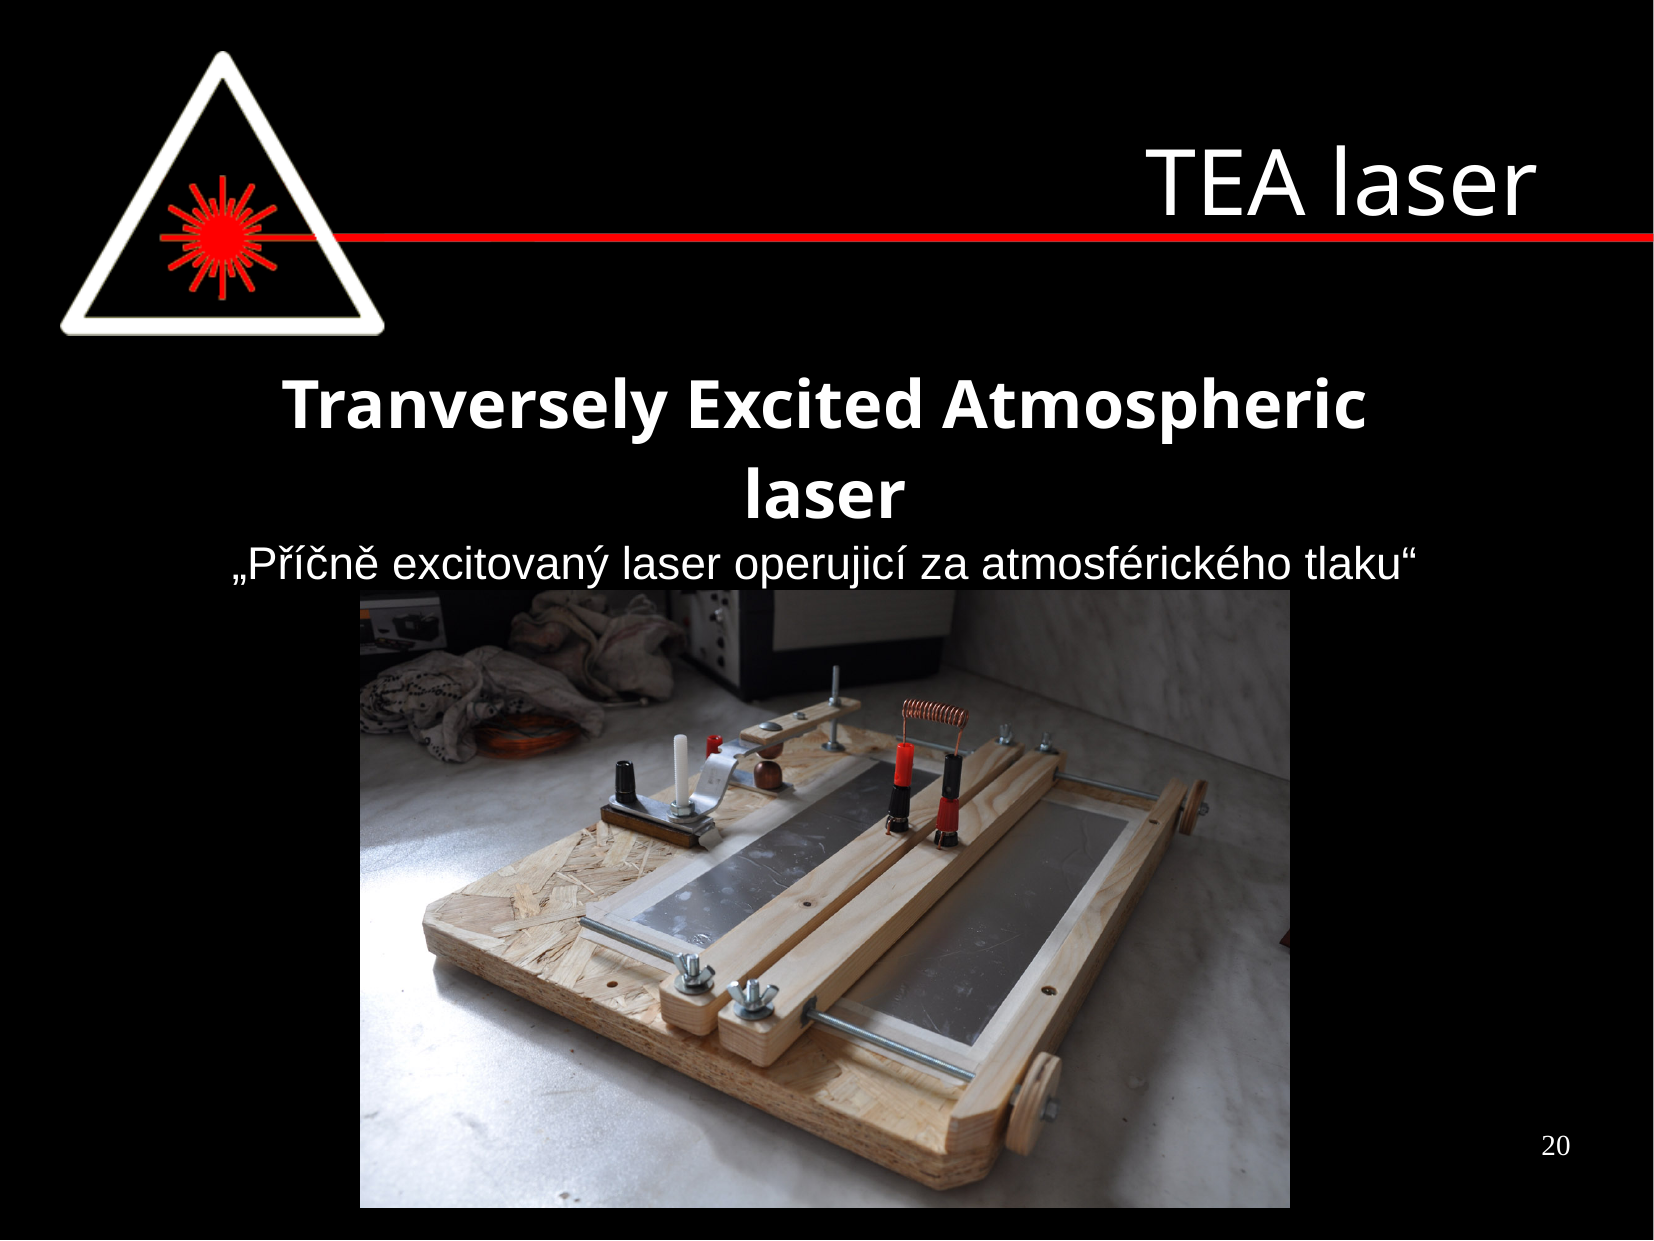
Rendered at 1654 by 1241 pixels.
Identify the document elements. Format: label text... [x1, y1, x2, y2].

text_box Tranversely Excited Atmospheric laser „Příčně excitovaný laser operujicí za atmosférického tlaku“ [177, 349, 1473, 608]
picture [360, 608, 1290, 1208]
title TEA laser [50, 75, 1540, 283]
picture [60, 51, 1654, 336]
